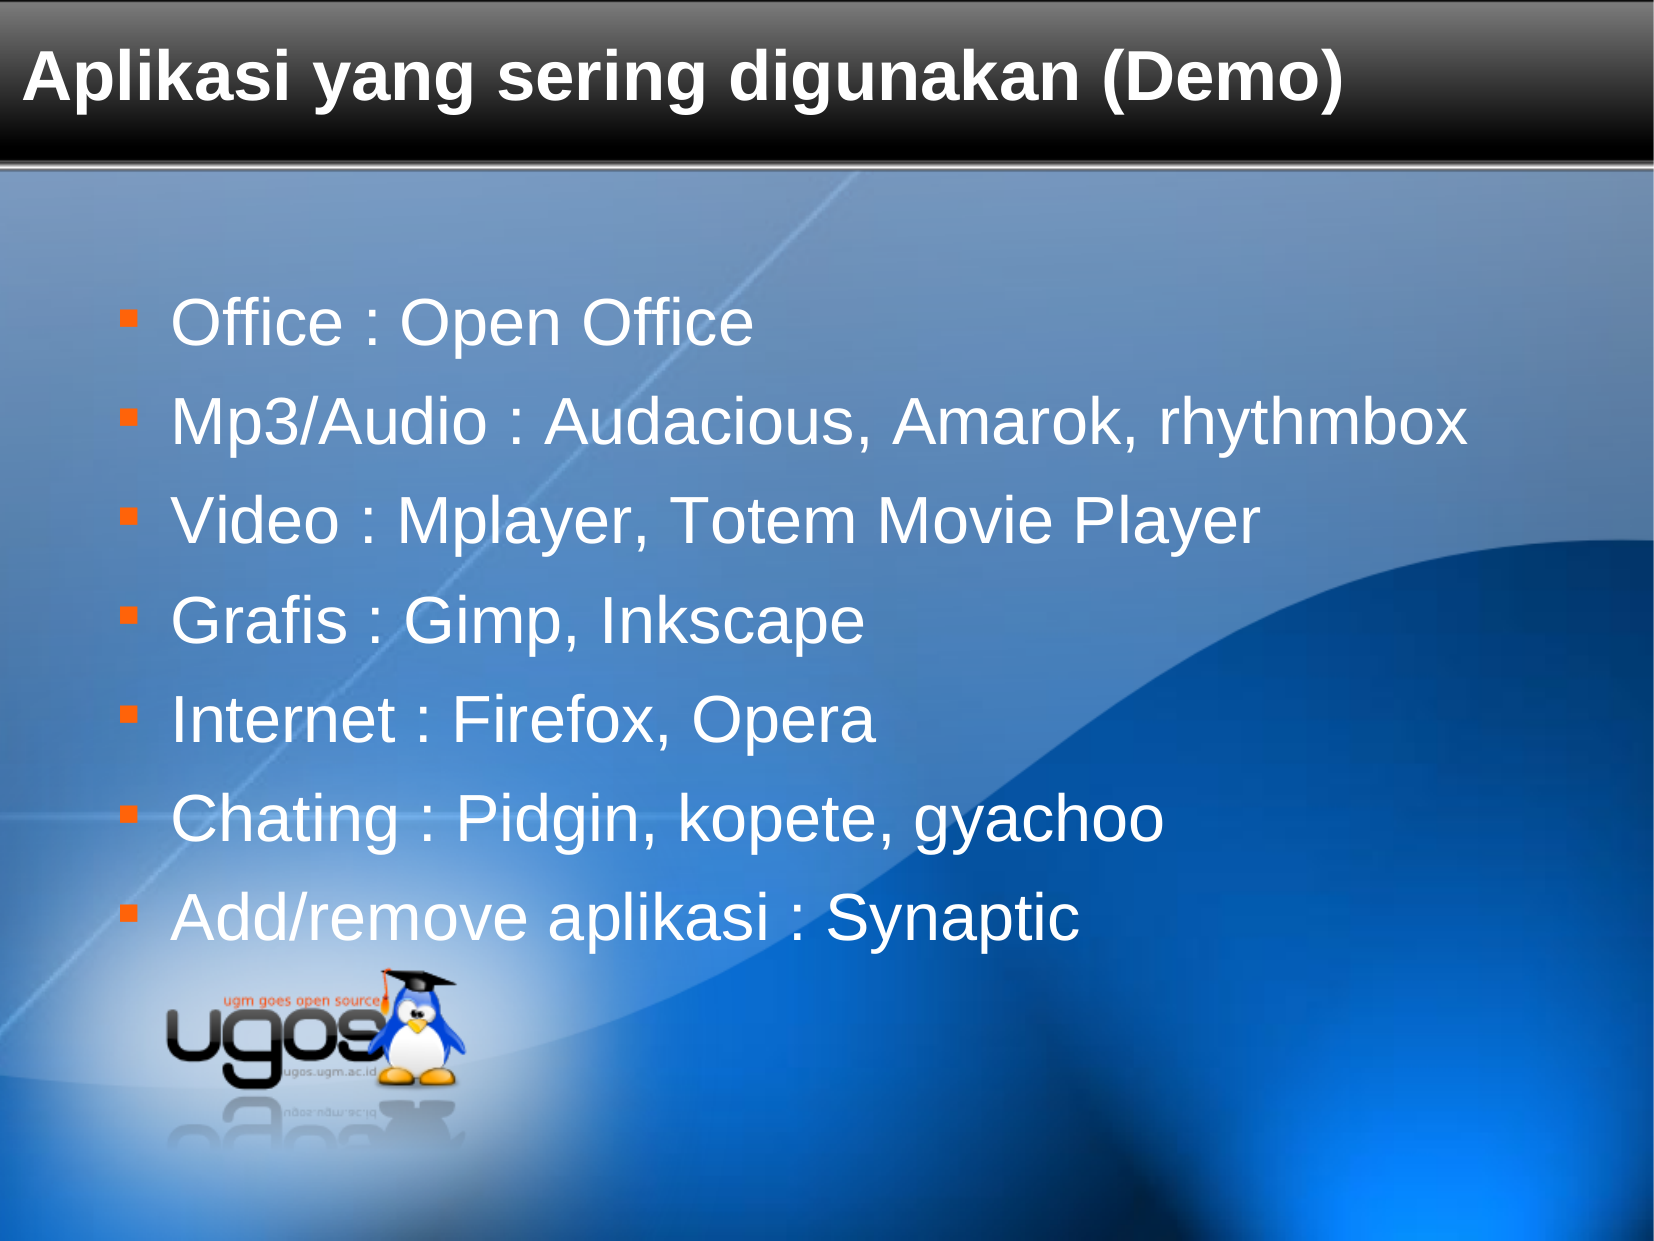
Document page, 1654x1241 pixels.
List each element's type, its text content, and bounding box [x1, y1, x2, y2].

list Office : Open Office Mp3/Audio : Audacious, Amarok, rhythmbox Video : Mplayer, Totem Movie Player Grafis : Gimp, Inkscape Internet : Firefox, Opera Chating : Pidgin, kopete, gyachoo Add/remove aplikasi : Synaptic [82, 290, 1571, 1159]
title Aplikasi yang sering digunakan (Demo) [21, 7, 1653, 151]
picture [0, 0, 1654, 1241]
